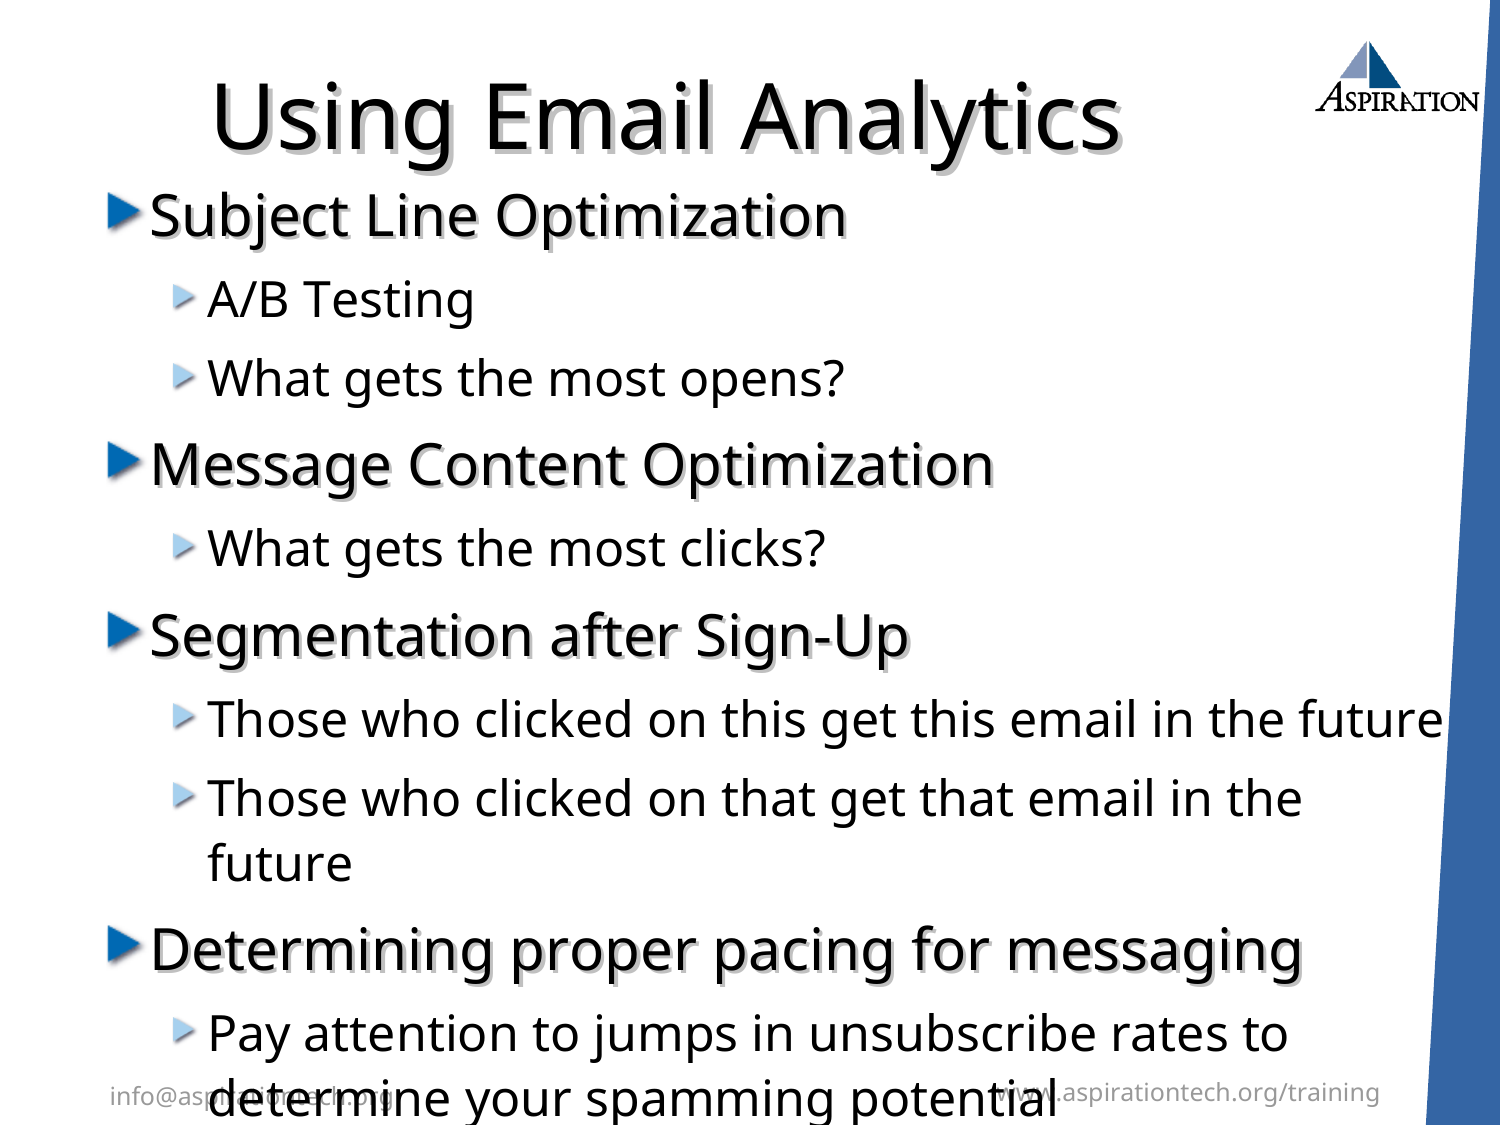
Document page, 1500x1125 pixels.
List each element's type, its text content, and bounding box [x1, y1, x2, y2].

list Subject Line Optimization A/B Testing What gets the most opens? Message Content Optimization What gets the most clicks? Segmentation after Sign-Up Those who clicked on this get this email in the future Those who clicked on that get that email in the future Determining proper pacing for messaging Pay attention to jumps in unsubscribe rates to determine your spamming potential [49, 173, 1447, 1062]
title Using Email Analytics [49, 19, 1284, 173]
picture [1315, 41, 1480, 120]
